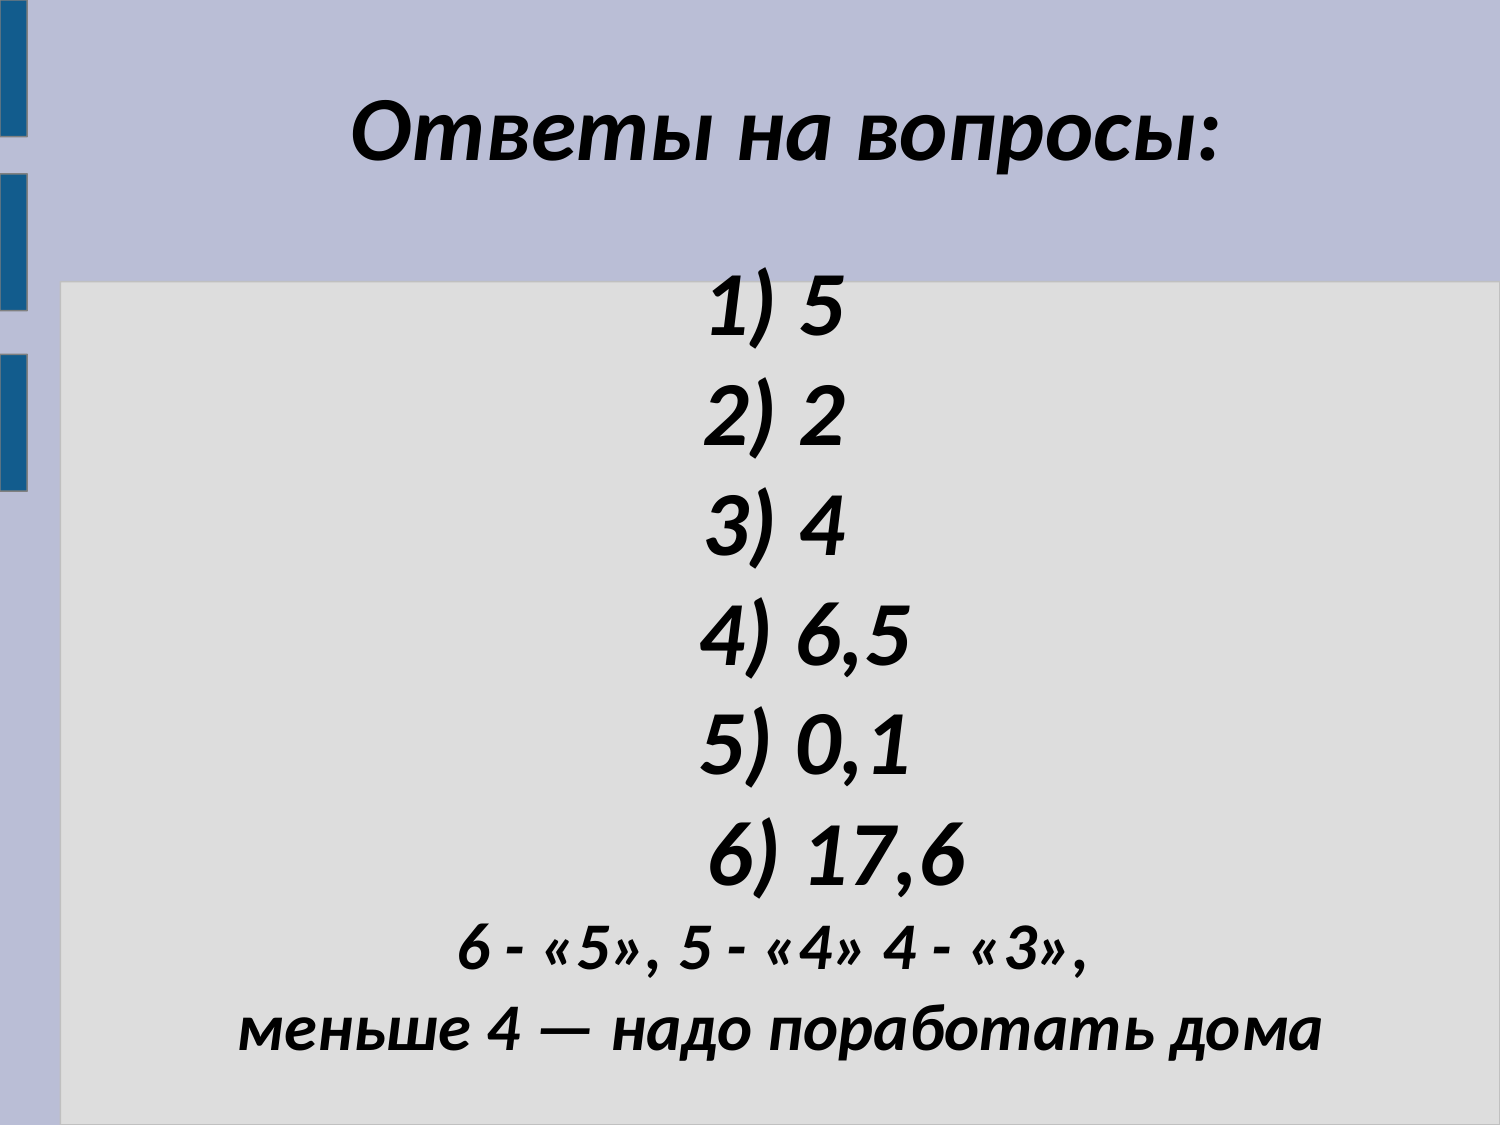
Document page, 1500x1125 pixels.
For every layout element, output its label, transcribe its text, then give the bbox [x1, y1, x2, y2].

text_box Ответы на вопросы: [286, 61, 1288, 187]
text_box 1) 5 2) 2 3) 4 4) 6,5 5) 0,1 6) 17,6 6 - «5», 5 - «4» 4 - «3», меньше 4 — надо поработать дома [106, 236, 1441, 1075]
